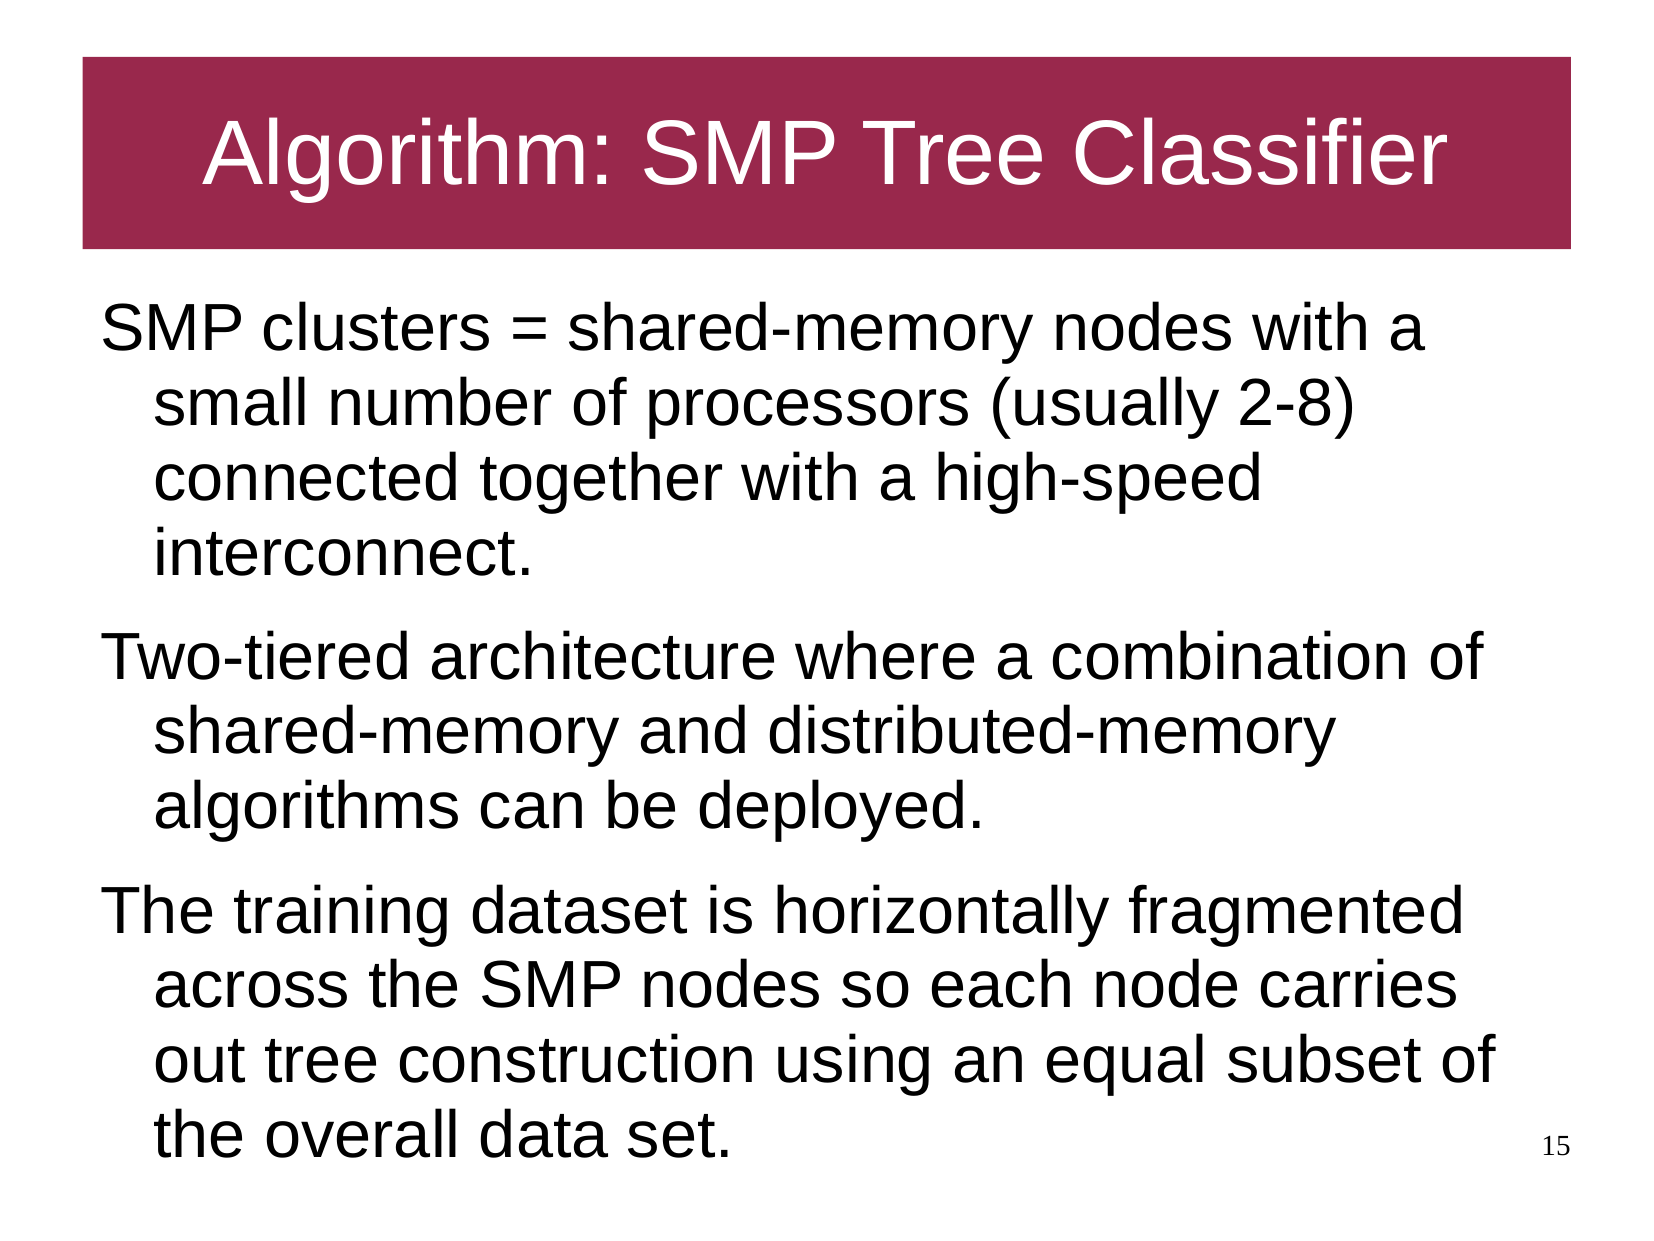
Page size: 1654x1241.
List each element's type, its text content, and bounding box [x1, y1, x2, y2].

title Algorithm: SMP Tree Classifier [82, 56, 1571, 250]
list SMP clusters = shared-memory nodes with a small number of processors (usually 2-8) connected together with a high-speed interconnect. Two-tiered architecture where a combination of shared-memory and distributed-memory algorithms can be deployed. The training dataset is horizontally fragmented across the SMP nodes so each node carries out tree construction using an equal subset of the overall data set. [82, 290, 1571, 1172]
